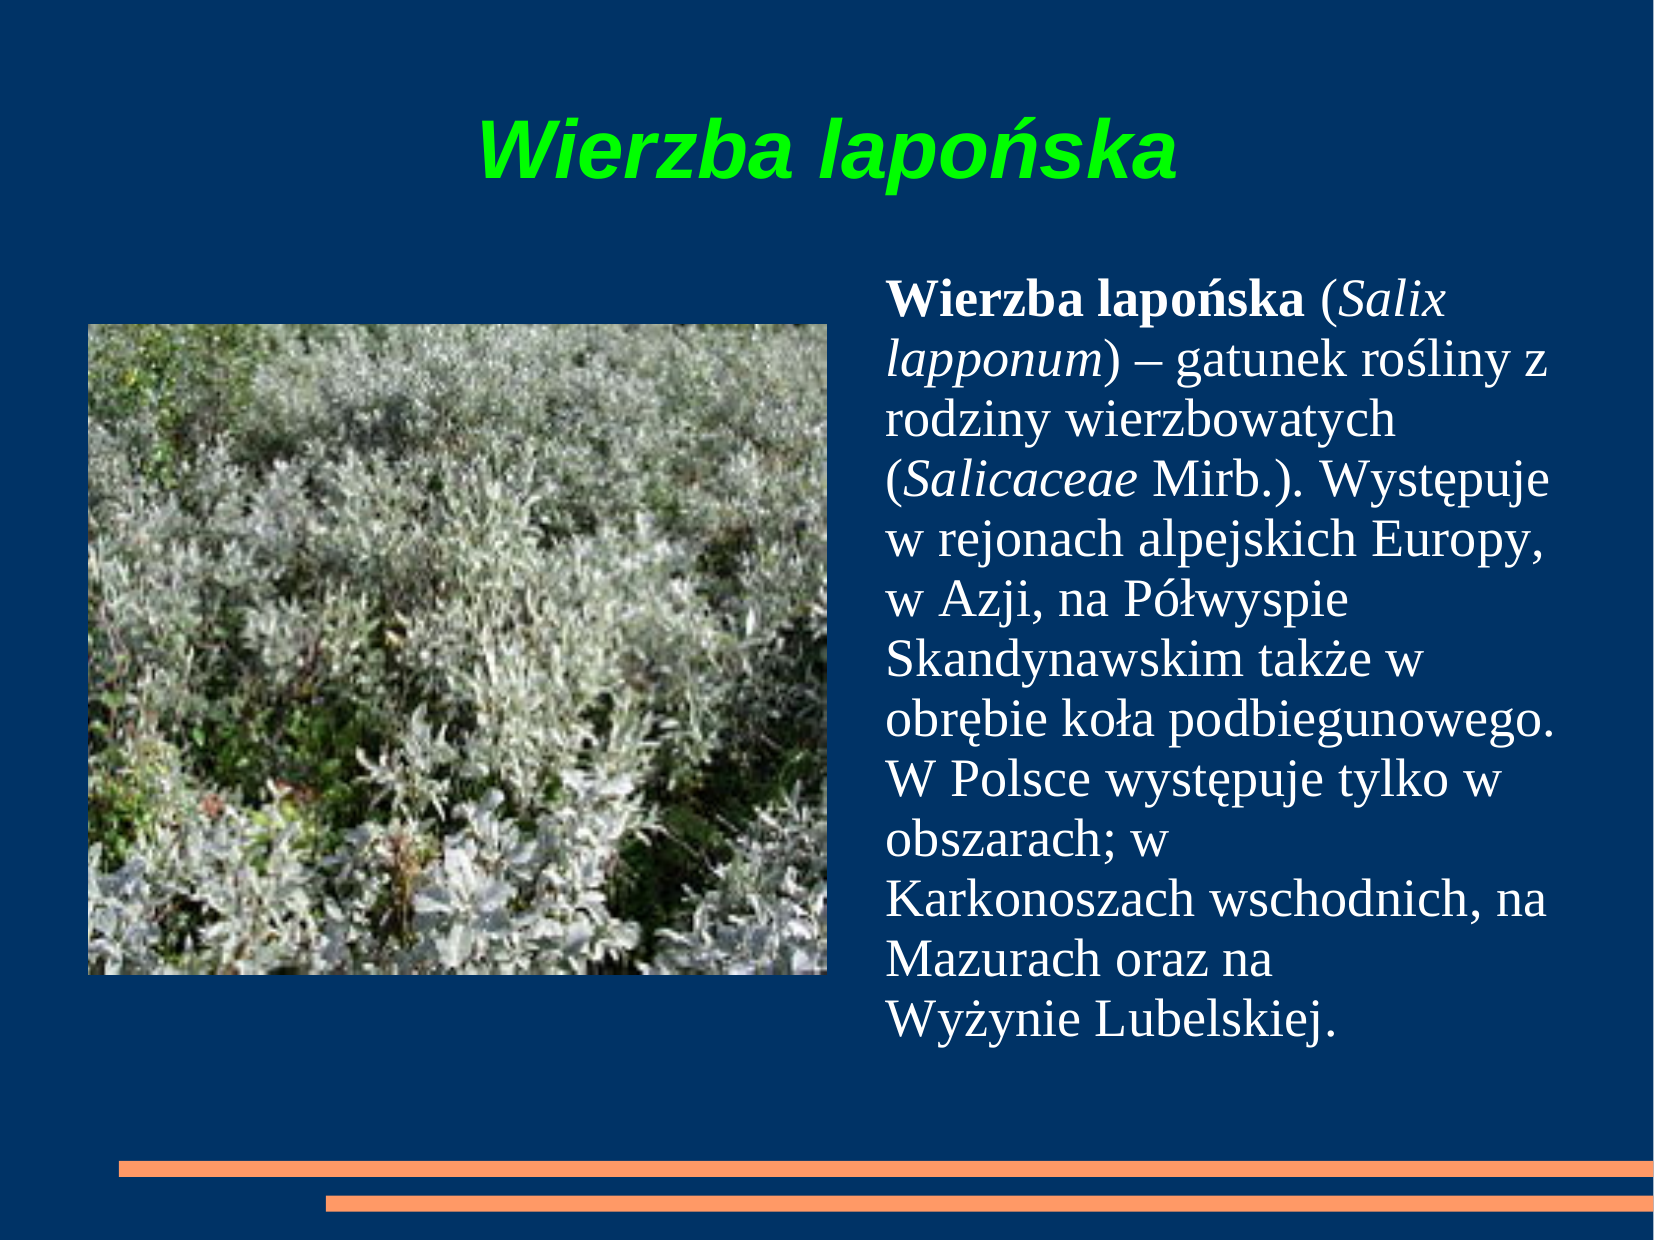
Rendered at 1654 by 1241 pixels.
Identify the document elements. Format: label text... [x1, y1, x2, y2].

picture [88, 324, 827, 975]
title Wierzba lapońska [121, 53, 1534, 247]
list Wierzba lapońska (Salix lapponum) – gatunek rośliny z rodziny wierzbowatych (Salicaceae Mirb.). Występuje w rejonach alpejskich Europy, w Azji, na Półwyspie Skandynawskim także w obrębie koła podbiegunowego. W Polsce występuje tylko w obszarach; w Karkonoszach wschodnich, na Mazurach oraz na Wyżynie Lubelskiej. [885, 267, 1589, 1063]
